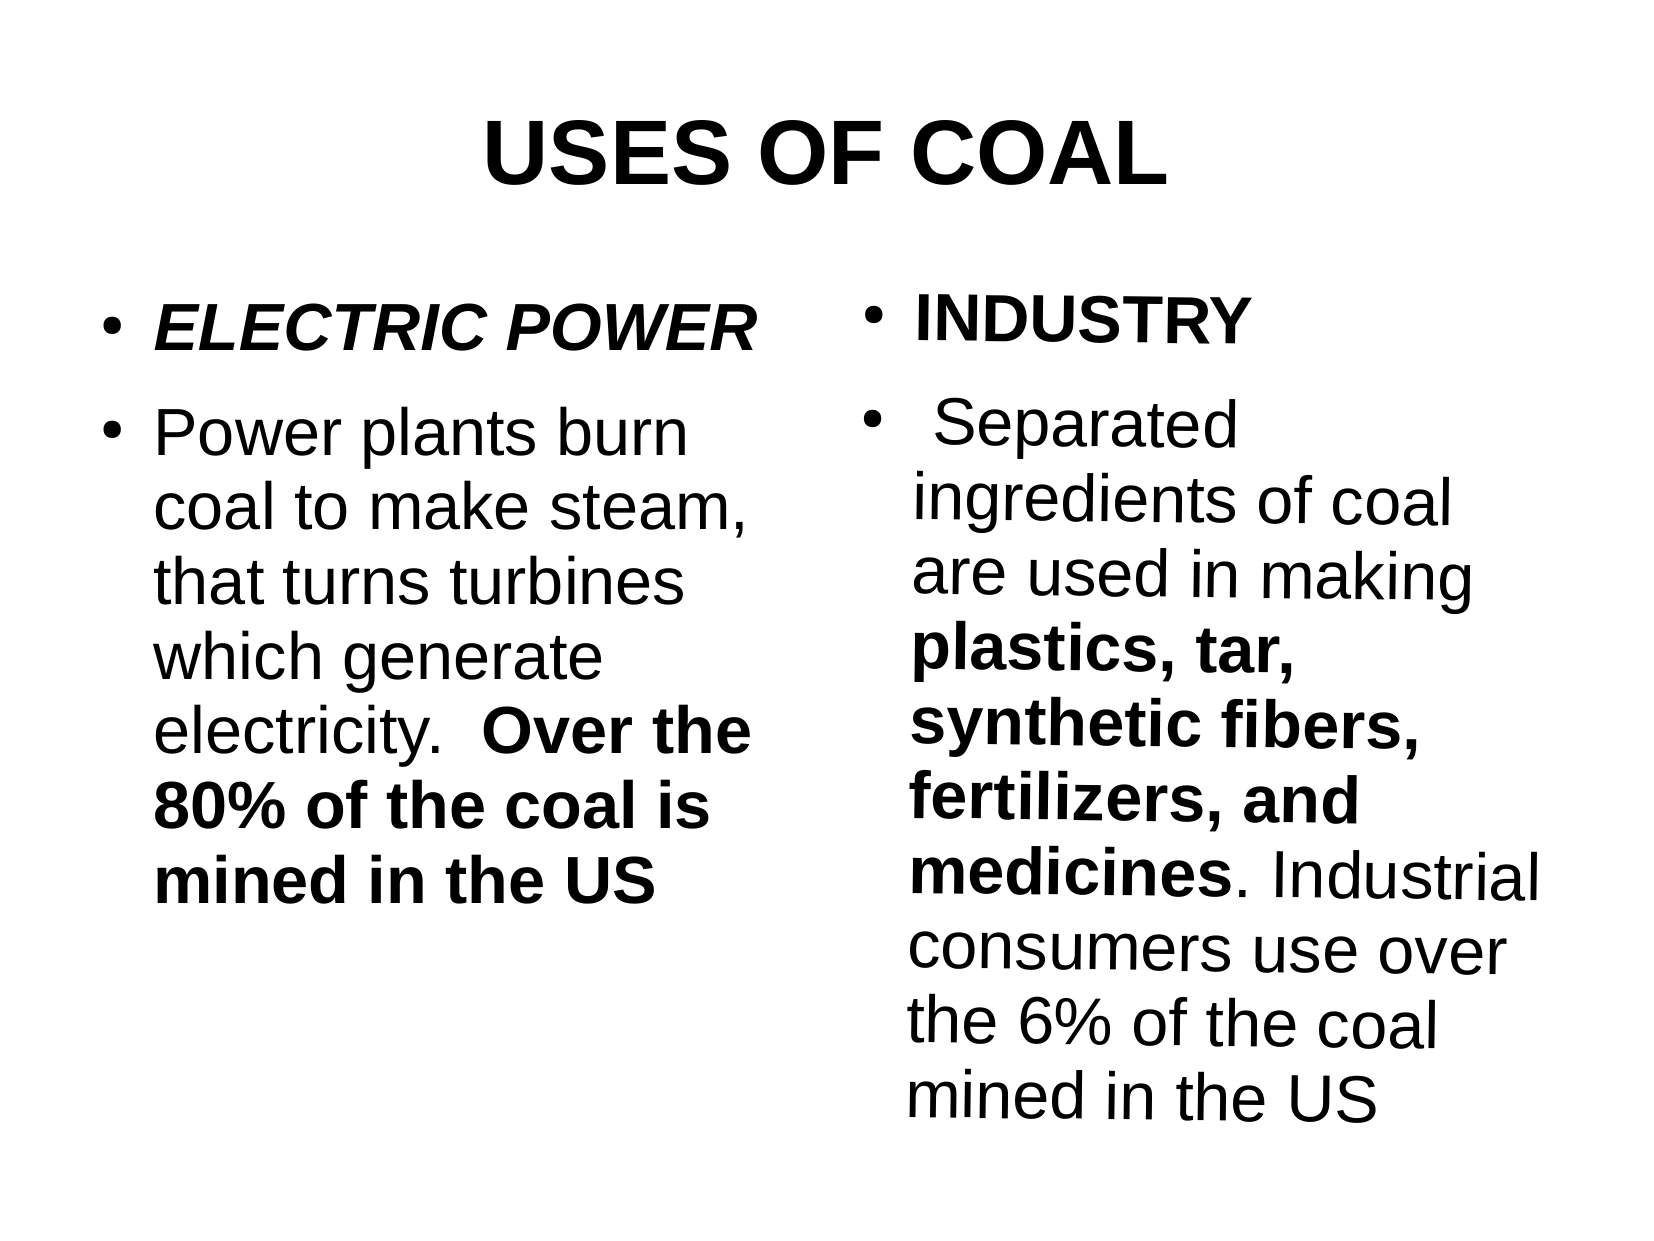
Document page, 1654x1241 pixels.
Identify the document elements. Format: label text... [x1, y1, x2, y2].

list INDUSTRY Separated ingredients of coal are used in making plastics, tar, synthetic fibers, fertilizers, and medicines. Industrial consumers use over the 6% of the coal mined in the US [834, 278, 1571, 1140]
title USES OF COAL [82, 49, 1571, 257]
list ELECTRIC POWER Power plants burn coal to make steam, that turns turbines which generate electricity. Over the 80% of the coal is mined in the US [82, 290, 809, 1109]
